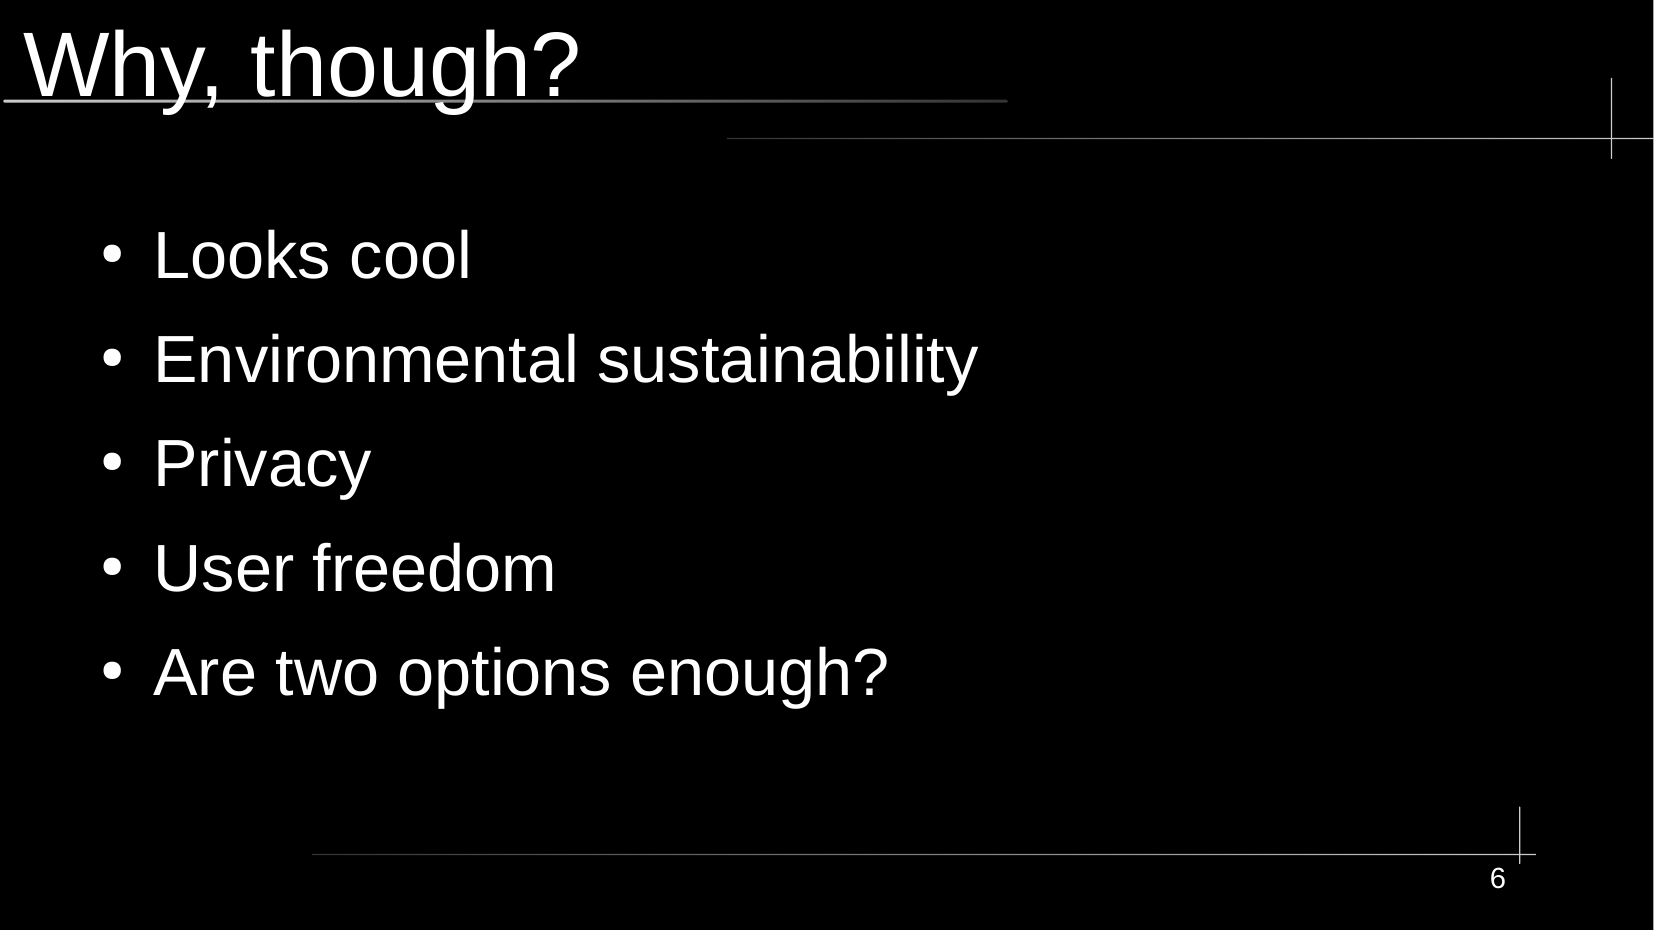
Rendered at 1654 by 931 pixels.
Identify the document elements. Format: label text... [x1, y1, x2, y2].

list Looks cool Environmental sustainability Privacy User freedom Are two options enough? [82, 217, 1571, 758]
title Why, though? [23, 11, 1589, 119]
